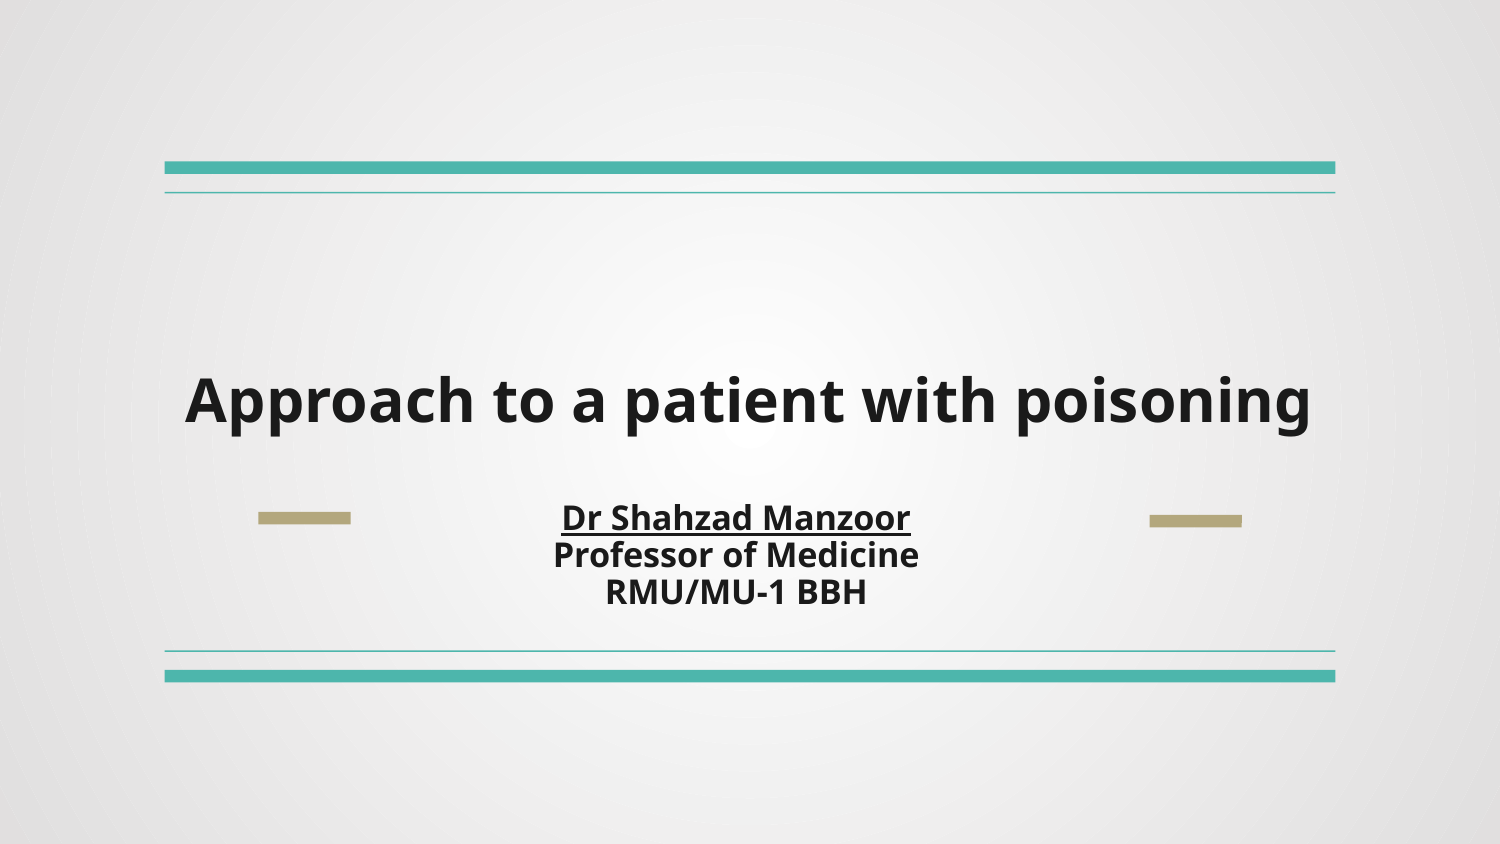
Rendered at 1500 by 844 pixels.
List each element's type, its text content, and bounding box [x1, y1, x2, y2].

subtitle Dr Shahzad Manzoor Professor of Medicine RMU/MU-1 BBH [322, 486, 1150, 628]
title Approach to a patient with poisoning [164, 287, 1336, 456]
